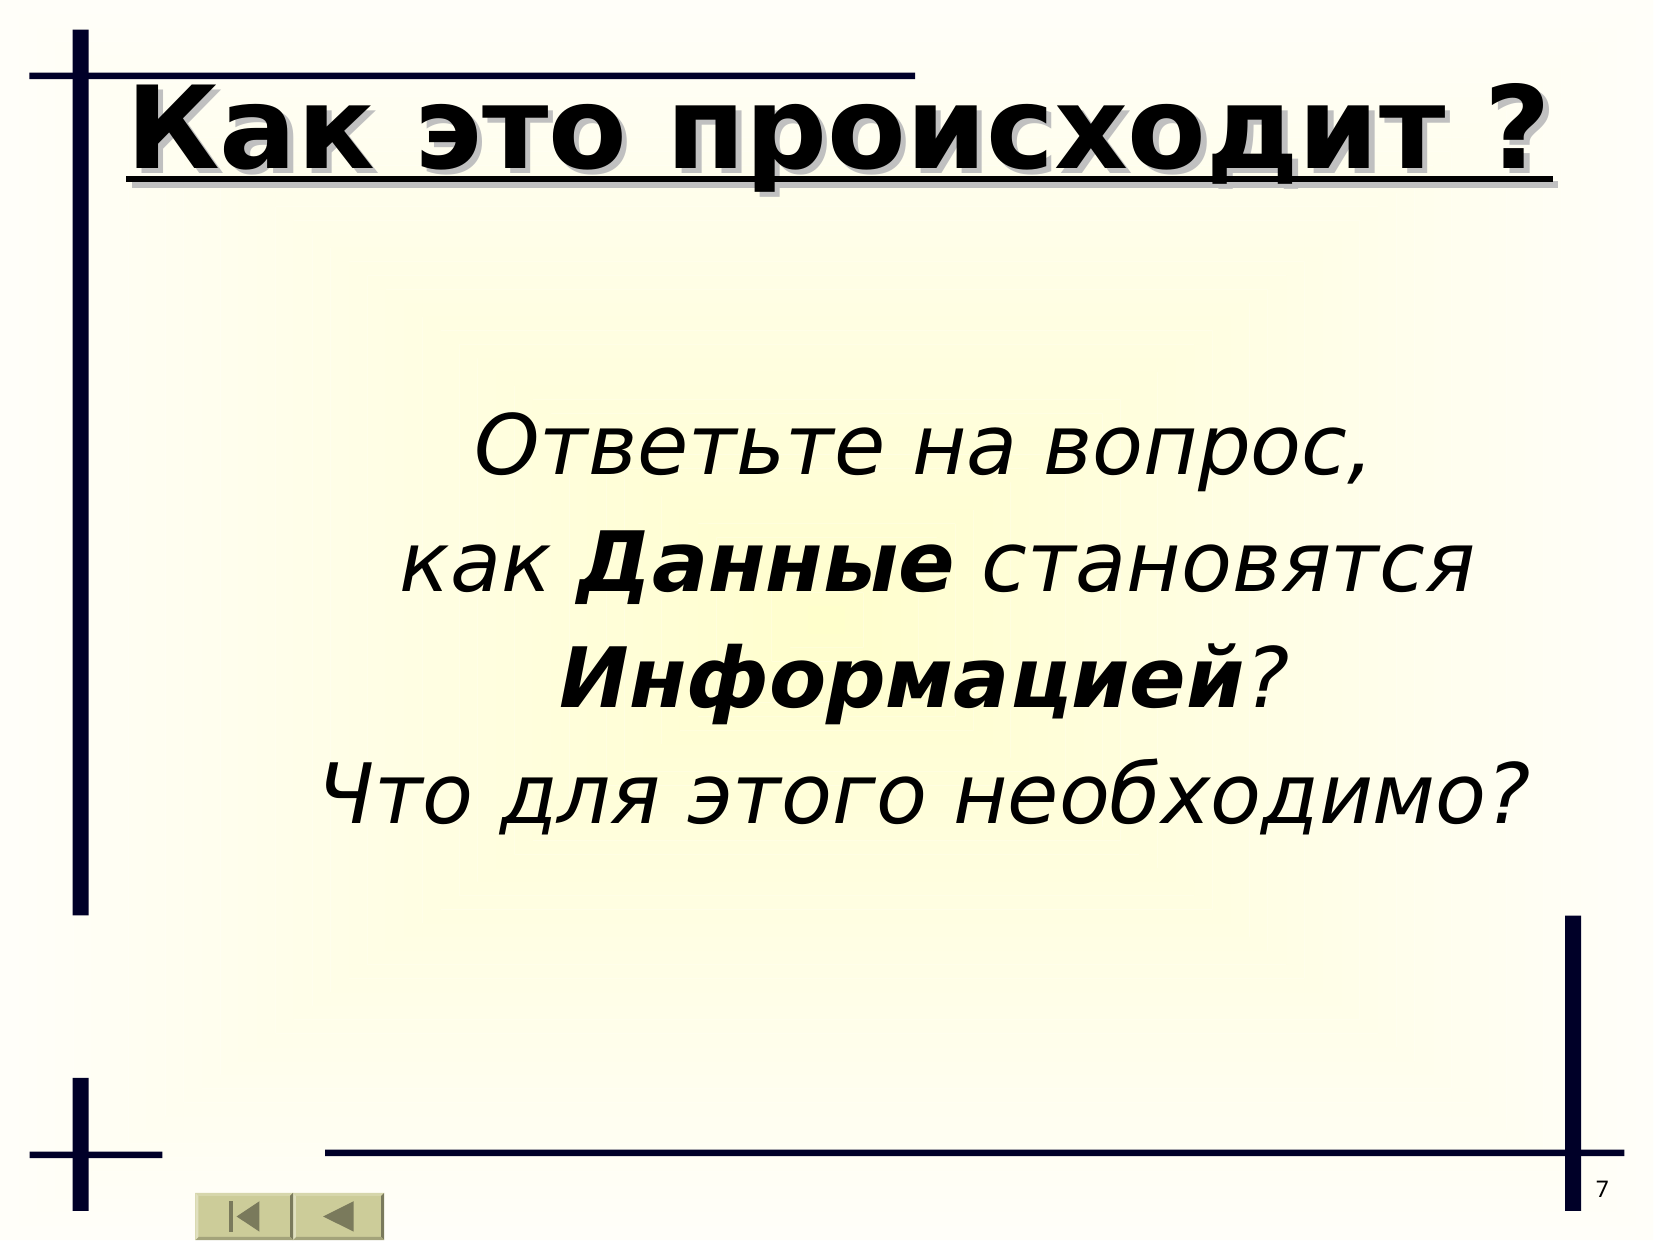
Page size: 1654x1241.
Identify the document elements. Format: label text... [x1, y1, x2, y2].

text_box [196, 1192, 385, 1241]
text_box Как это происходит ? [110, 64, 1569, 201]
text_box Ответьте на вопрос, как Данные становятся Информацией? Что для этого необходимо? [201, 370, 1648, 852]
